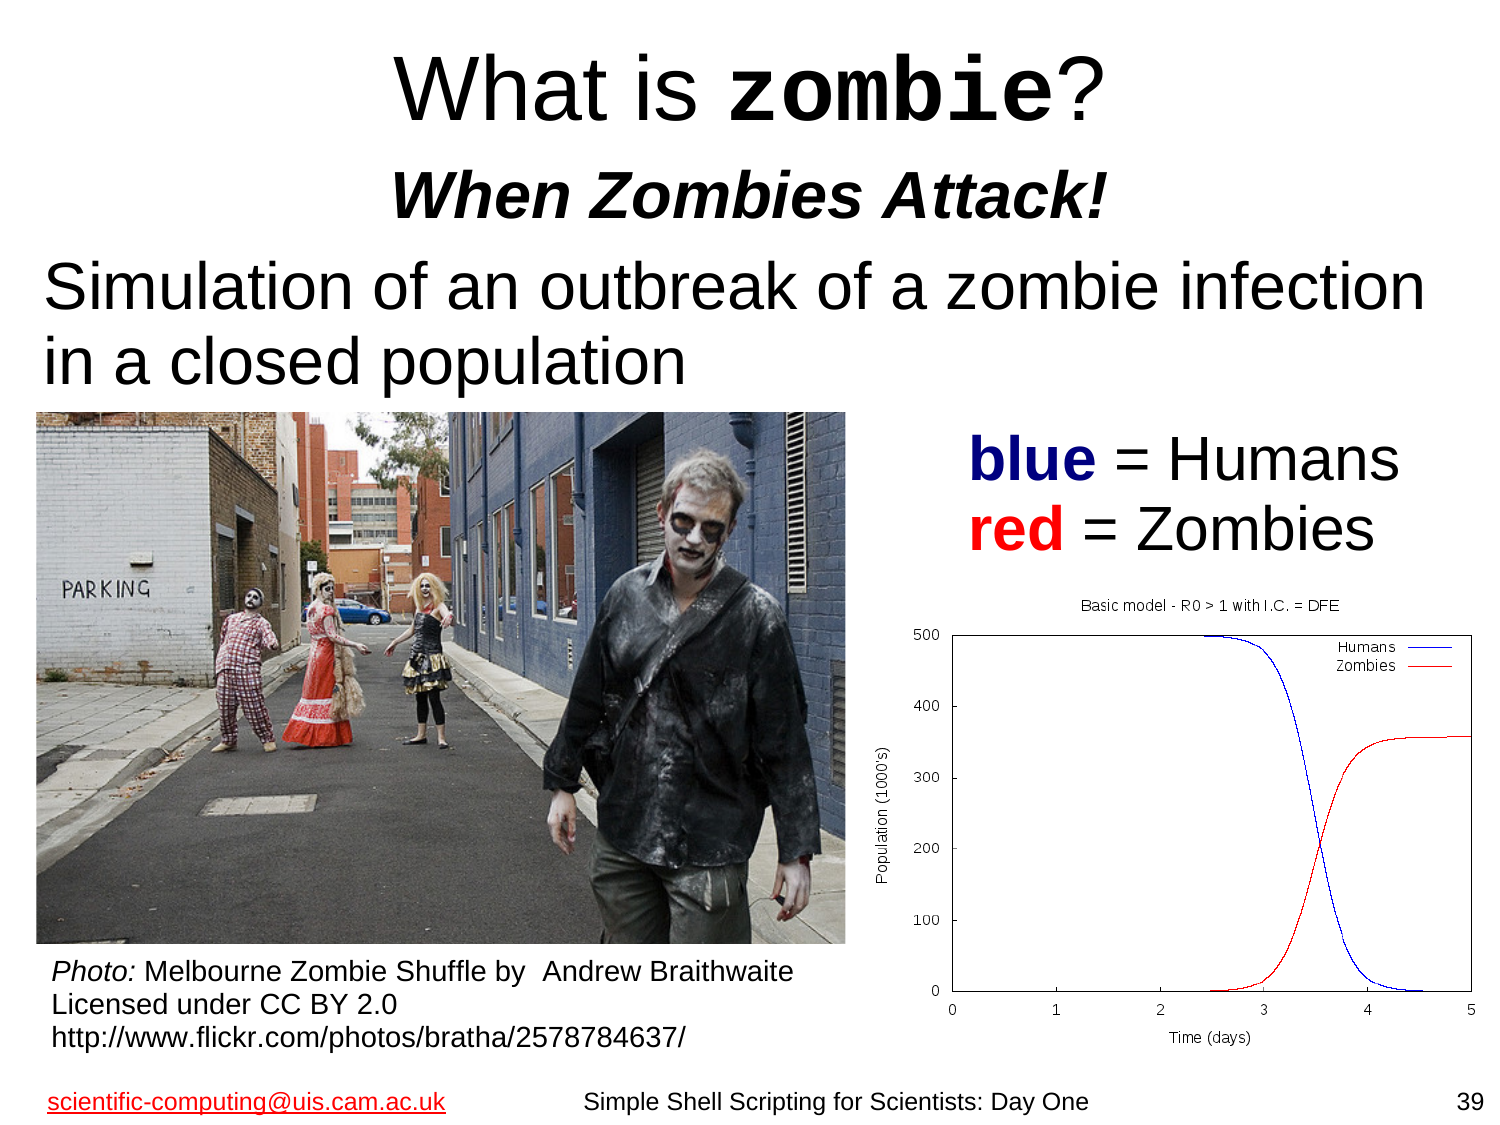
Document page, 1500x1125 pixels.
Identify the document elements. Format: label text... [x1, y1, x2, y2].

text_box Photo: Melbourne Zombie Shuffle by Andrew Braithwaite Licensed under CC BY 2.0 http://www.flickr.com/photos/bratha/2578784637/ [36, 947, 846, 1062]
text_box blue = Humans red = Zombies [953, 416, 1459, 571]
list When Zombies Attack! Simulation of an outbreak of a zombie infection in a closed population [28, 150, 1472, 965]
title What is zombie? [112, 29, 1388, 150]
picture [869, 578, 1500, 1051]
picture [36, 412, 846, 944]
